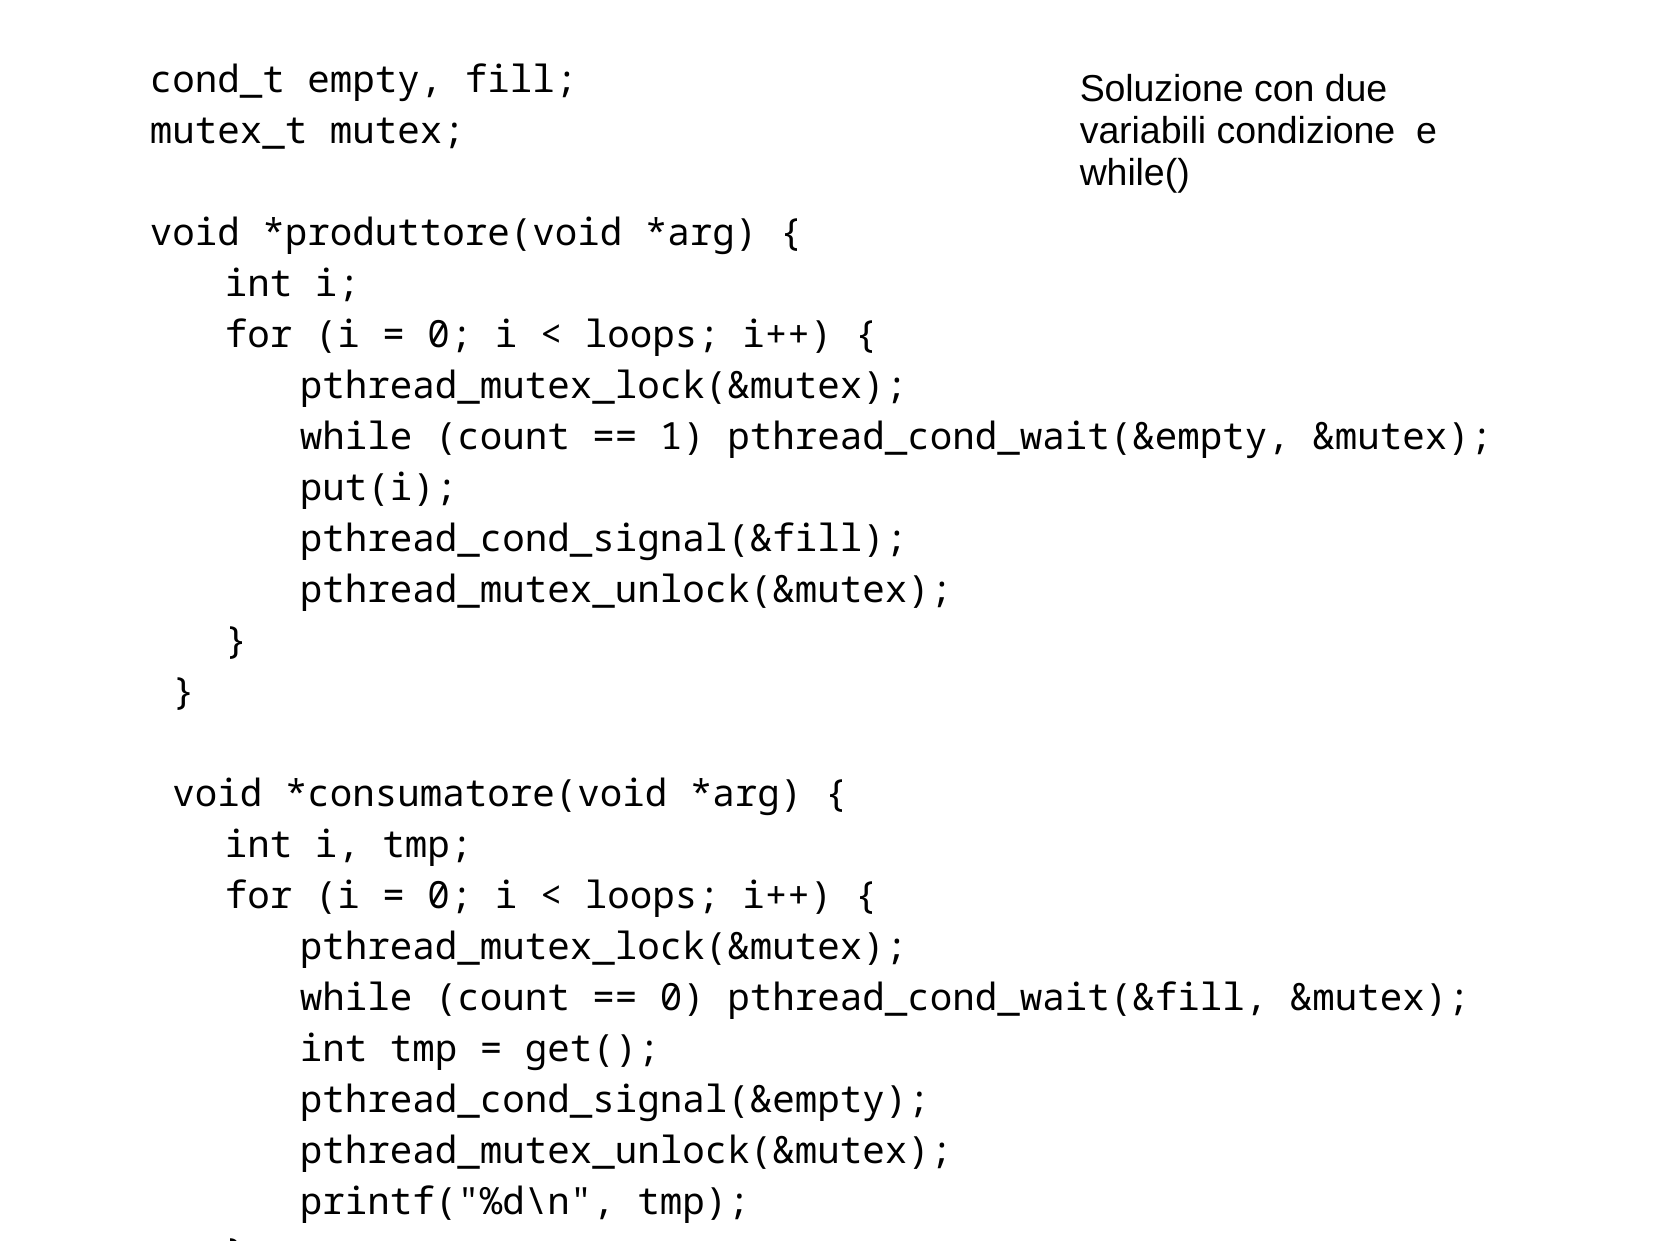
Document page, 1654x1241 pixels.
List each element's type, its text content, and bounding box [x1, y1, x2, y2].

text_box Soluzione con due variabili condizione e while() [1065, 60, 1531, 201]
text_box cond_t empty, fill; mutex_t mutex; void *produttore(void *arg) { int i; for (i = 0; i < loops; i++) { pthread_mutex_lock(&mutex); while (count == 1) pthread_cond_wait(&empty, &mutex); put(i); pthread_cond_signal(&fill); pthread_mutex_unlock(&mutex); } } void *consumatore(void *arg) { int i, tmp; for (i = 0; i < loops; i++) { pthread_mutex_lock(&mutex); while (count == 0) pthread_cond_wait(&fill, &mutex); int tmp = get(); pthread_cond_signal(&empty); pthread_mutex_unlock(&mutex); printf("%d\n", tmp); } } [135, 44, 1516, 1190]
